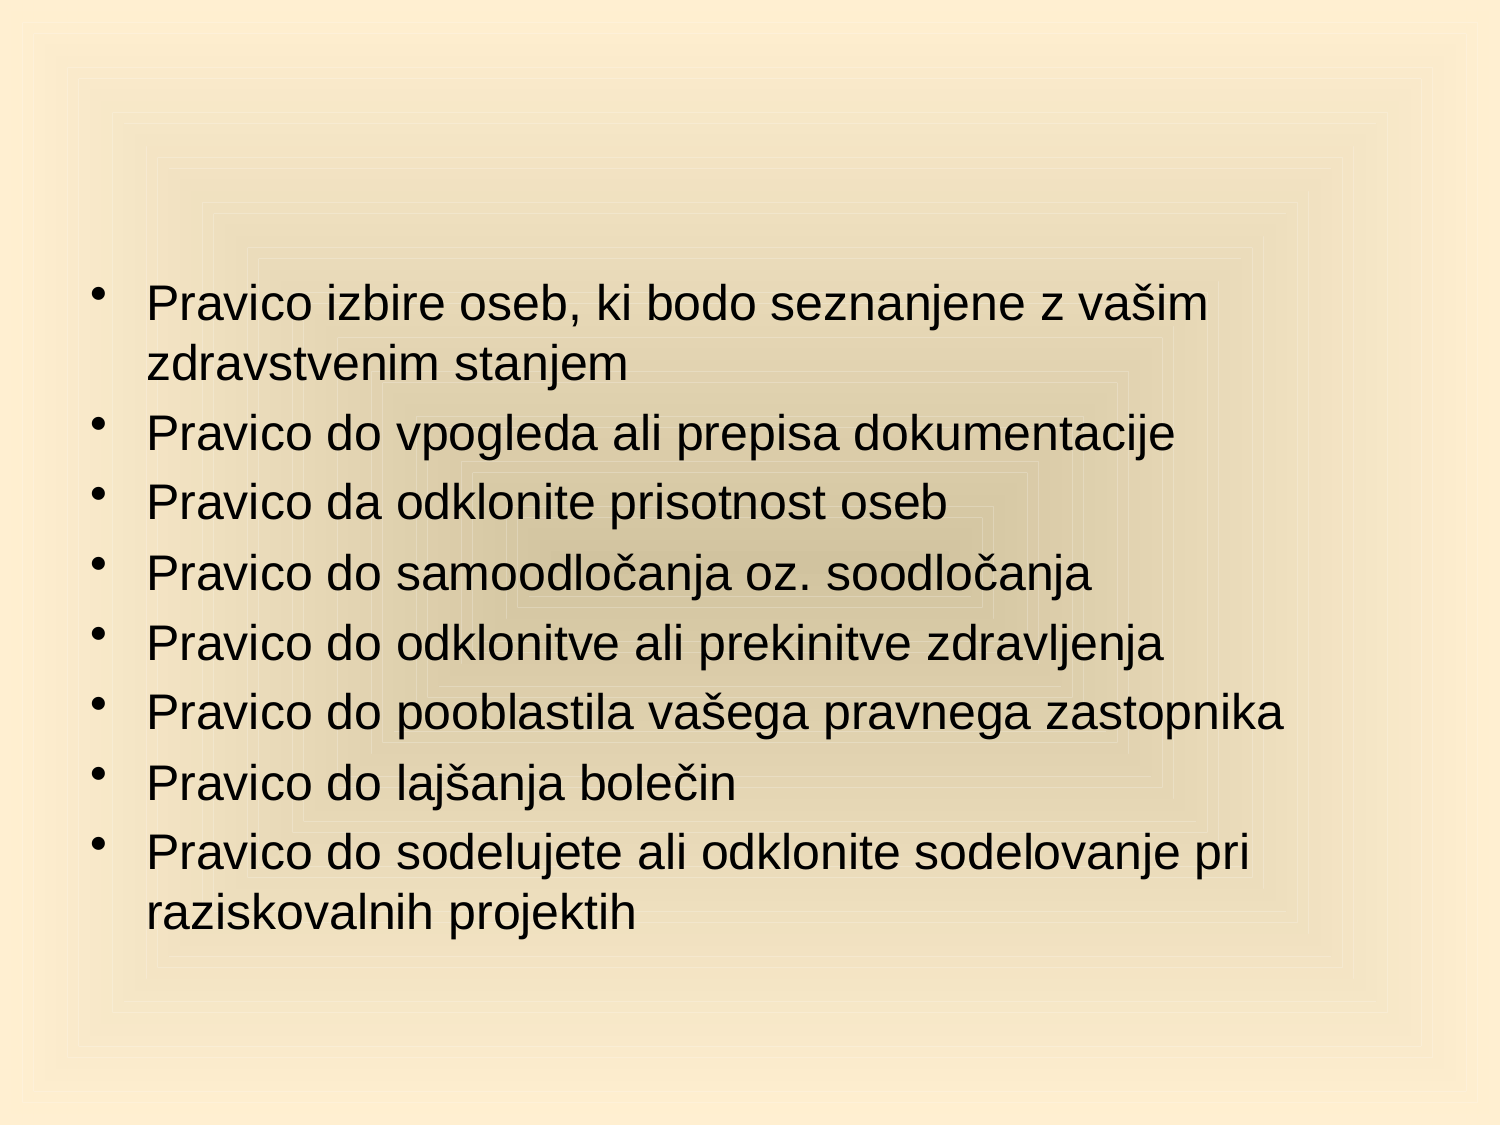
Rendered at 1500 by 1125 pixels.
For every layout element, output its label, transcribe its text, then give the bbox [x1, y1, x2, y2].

list Pravico izbire oseb, ki bodo seznanjene z vašim zdravstvenim stanjem Pravico do vpogleda ali prepisa dokumentacije Pravico da odklonite prisotnost oseb Pravico do samoodločanja oz. soodločanja Pravico do odklonitve ali prekinitve zdravljenja Pravico do pooblastila vašega pravnega zastopnika Pravico do lajšanja bolečin Pravico do sodelujete ali odklonite sodelovanje pri raziskovalnih projektih [75, 262, 1425, 1005]
